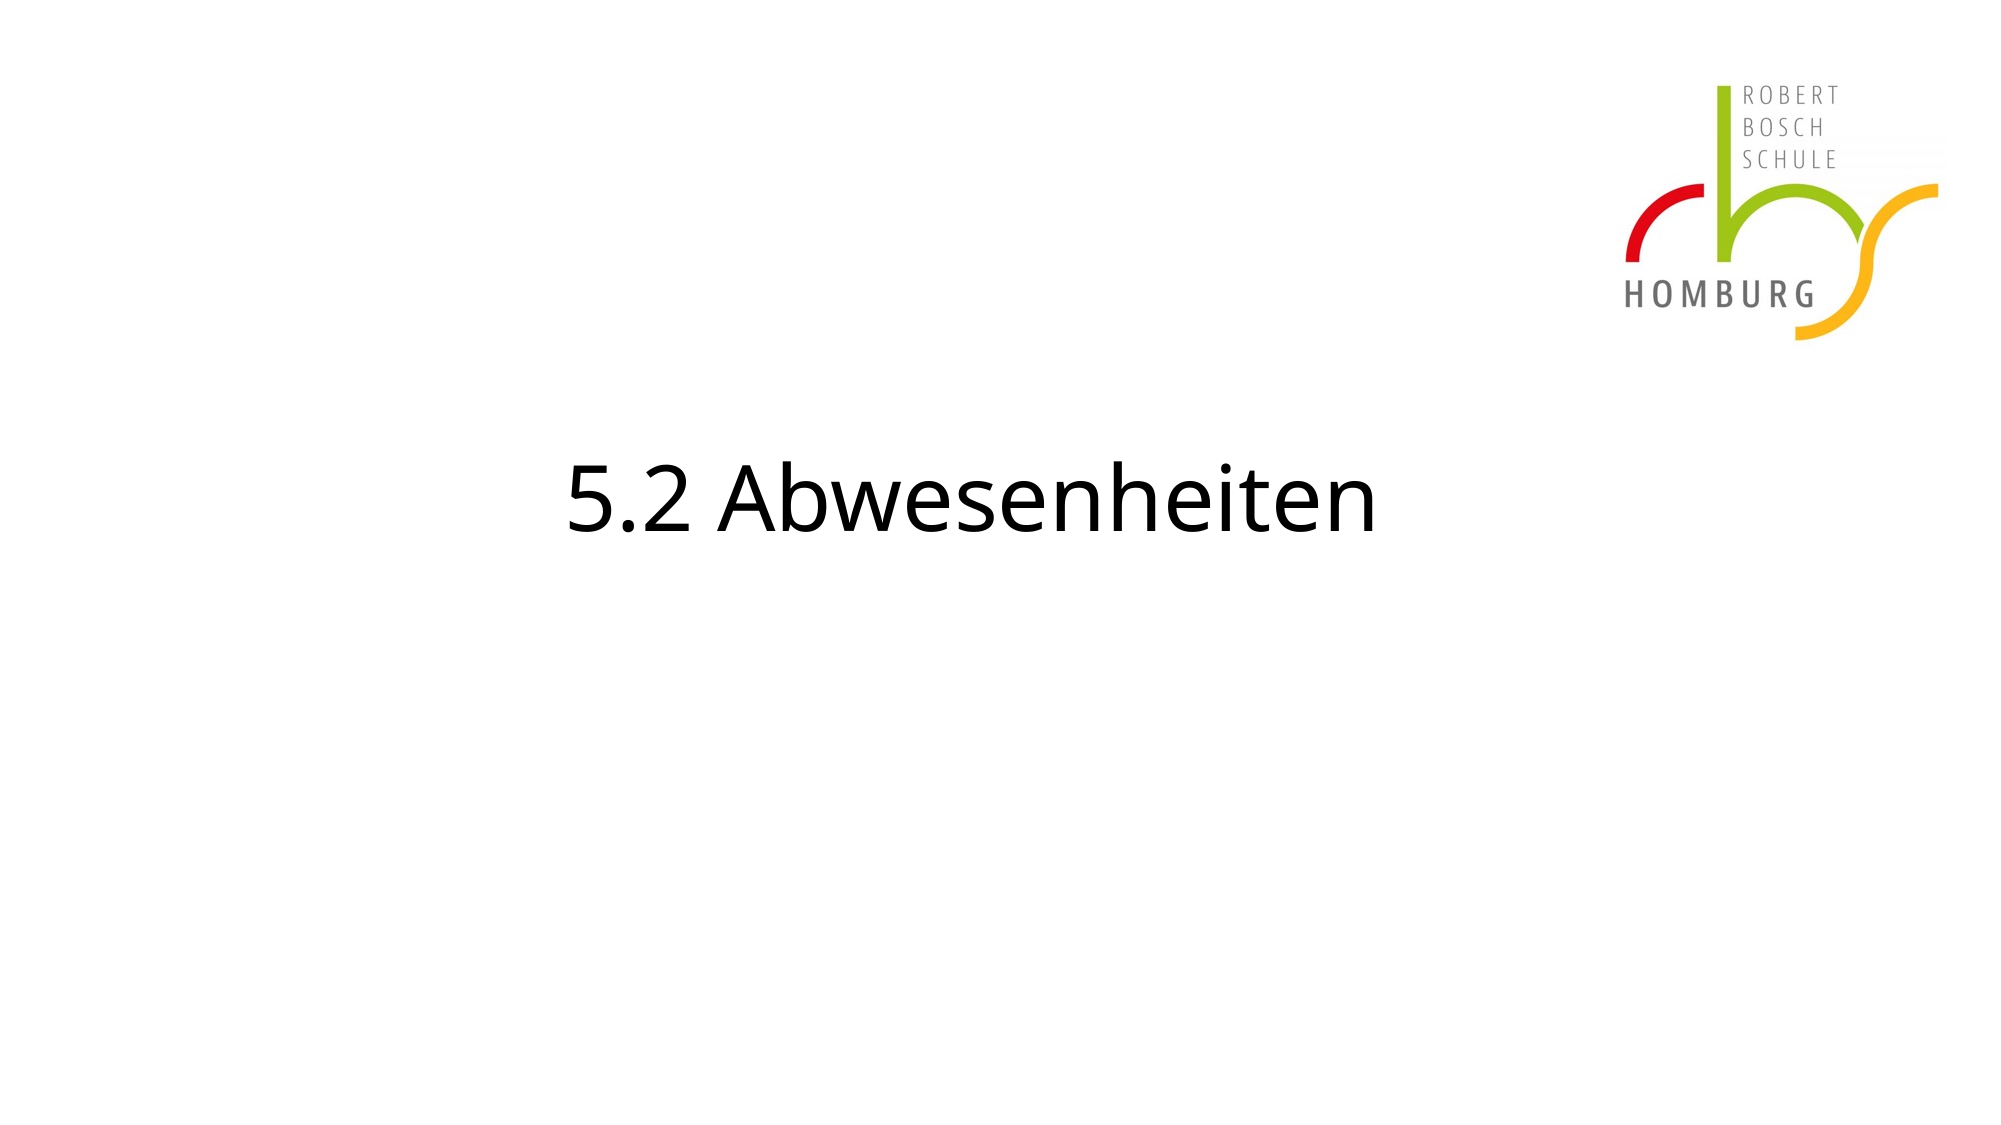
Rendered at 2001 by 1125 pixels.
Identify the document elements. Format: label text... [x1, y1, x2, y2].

text_box 5.2 Abwesenheiten [222, 444, 1723, 837]
picture [1616, 47, 1948, 379]
